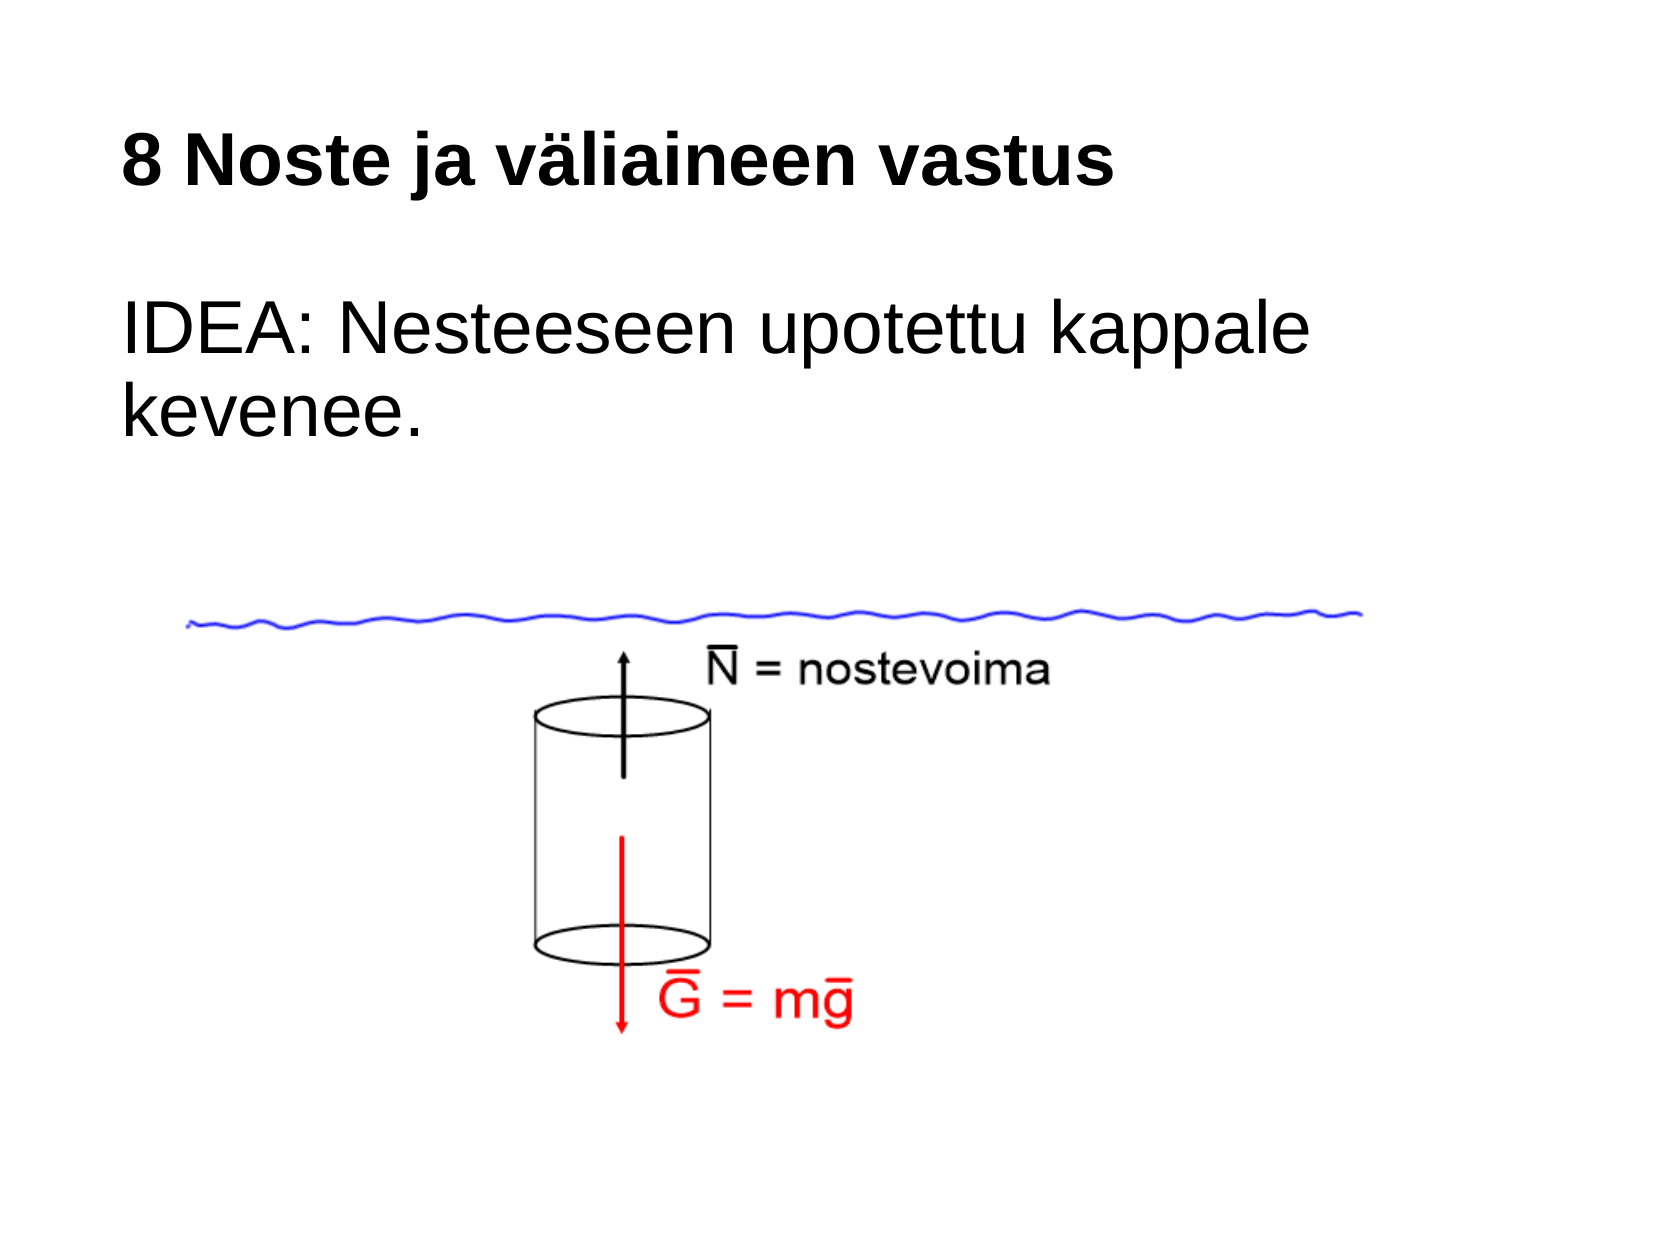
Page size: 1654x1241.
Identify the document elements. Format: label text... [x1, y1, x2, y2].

picture [129, 560, 1429, 1082]
text_box 8 Noste ja väliaineen vastus IDEA: Nesteeseen upotettu kappale kevenee. [106, 106, 1536, 458]
